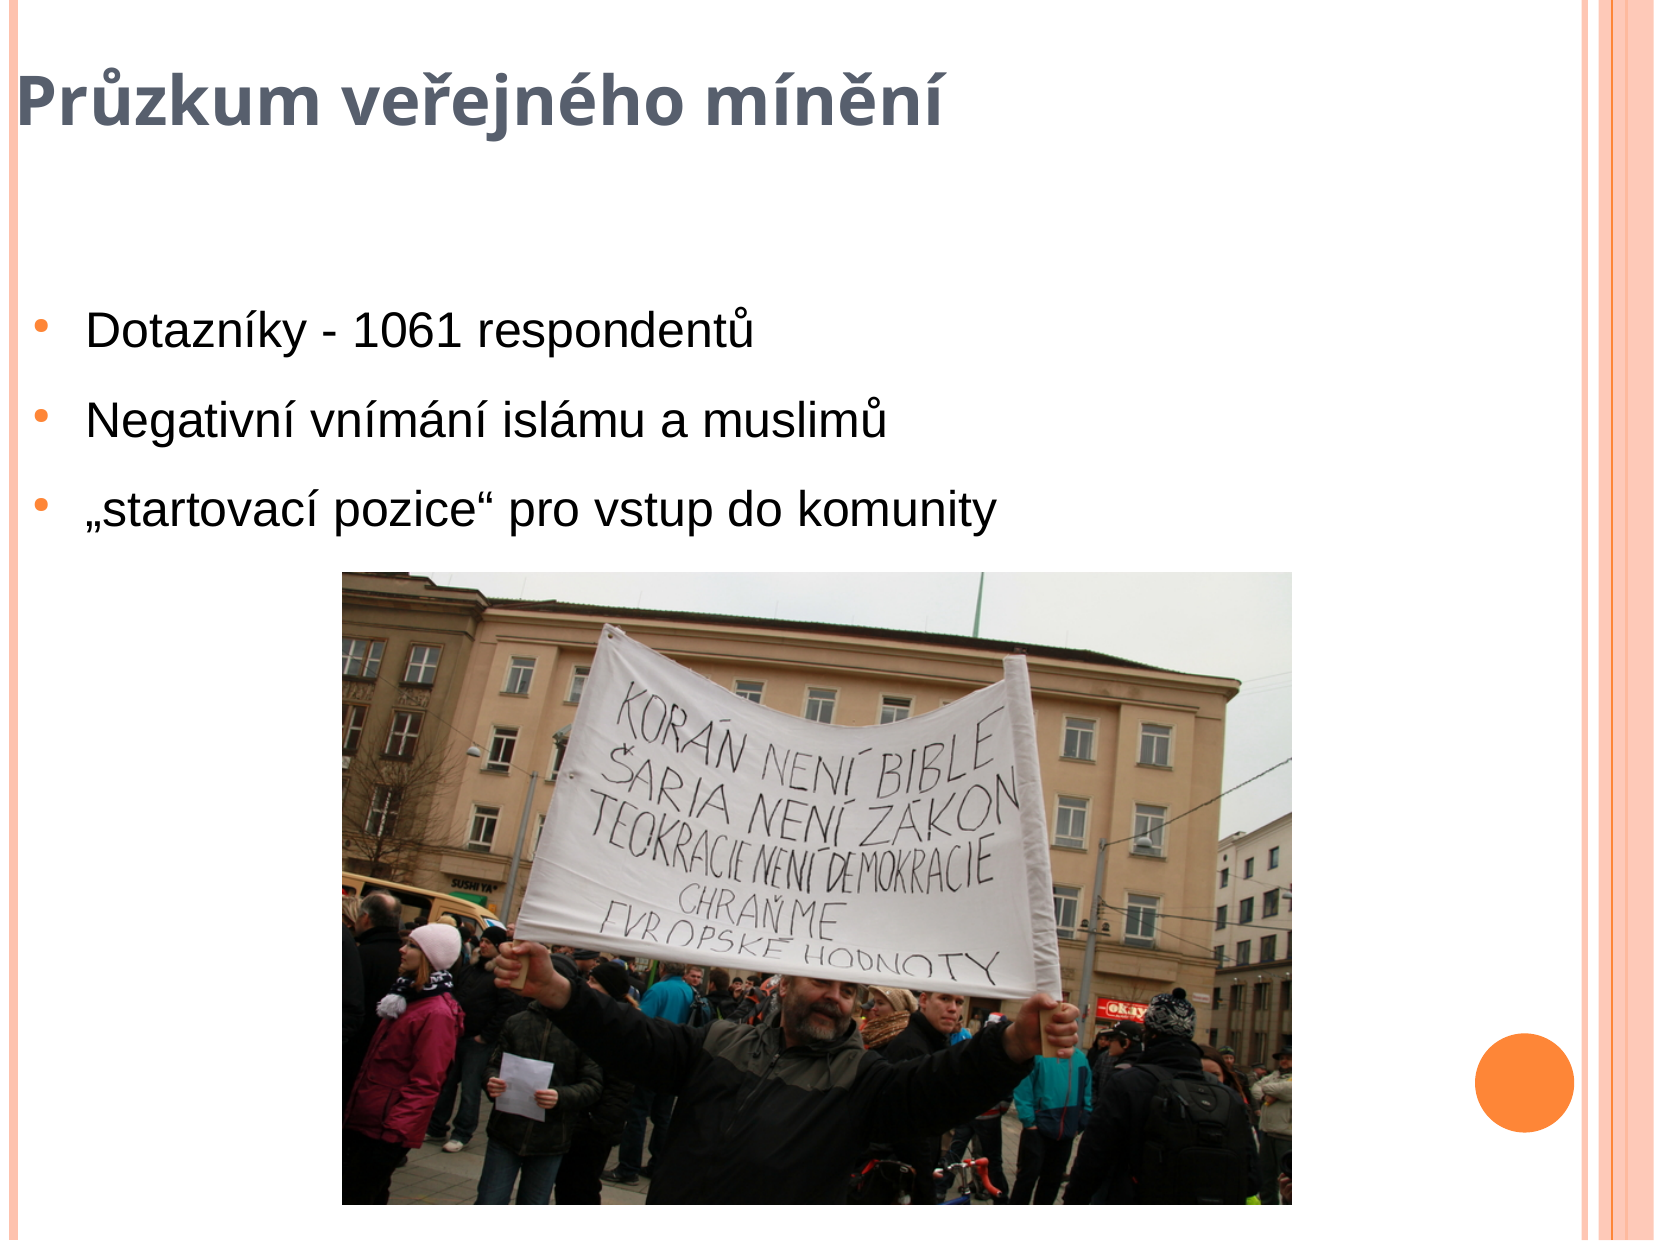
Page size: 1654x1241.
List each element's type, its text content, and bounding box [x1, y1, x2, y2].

title Průzkum veřejného mínění [0, 49, 1489, 257]
picture [342, 572, 1292, 1205]
list Dotazníky - 1061 respondentů Negativní vnímání islámu a muslimů „startovací pozice“ pro vstup do komunity [0, 290, 1489, 1109]
